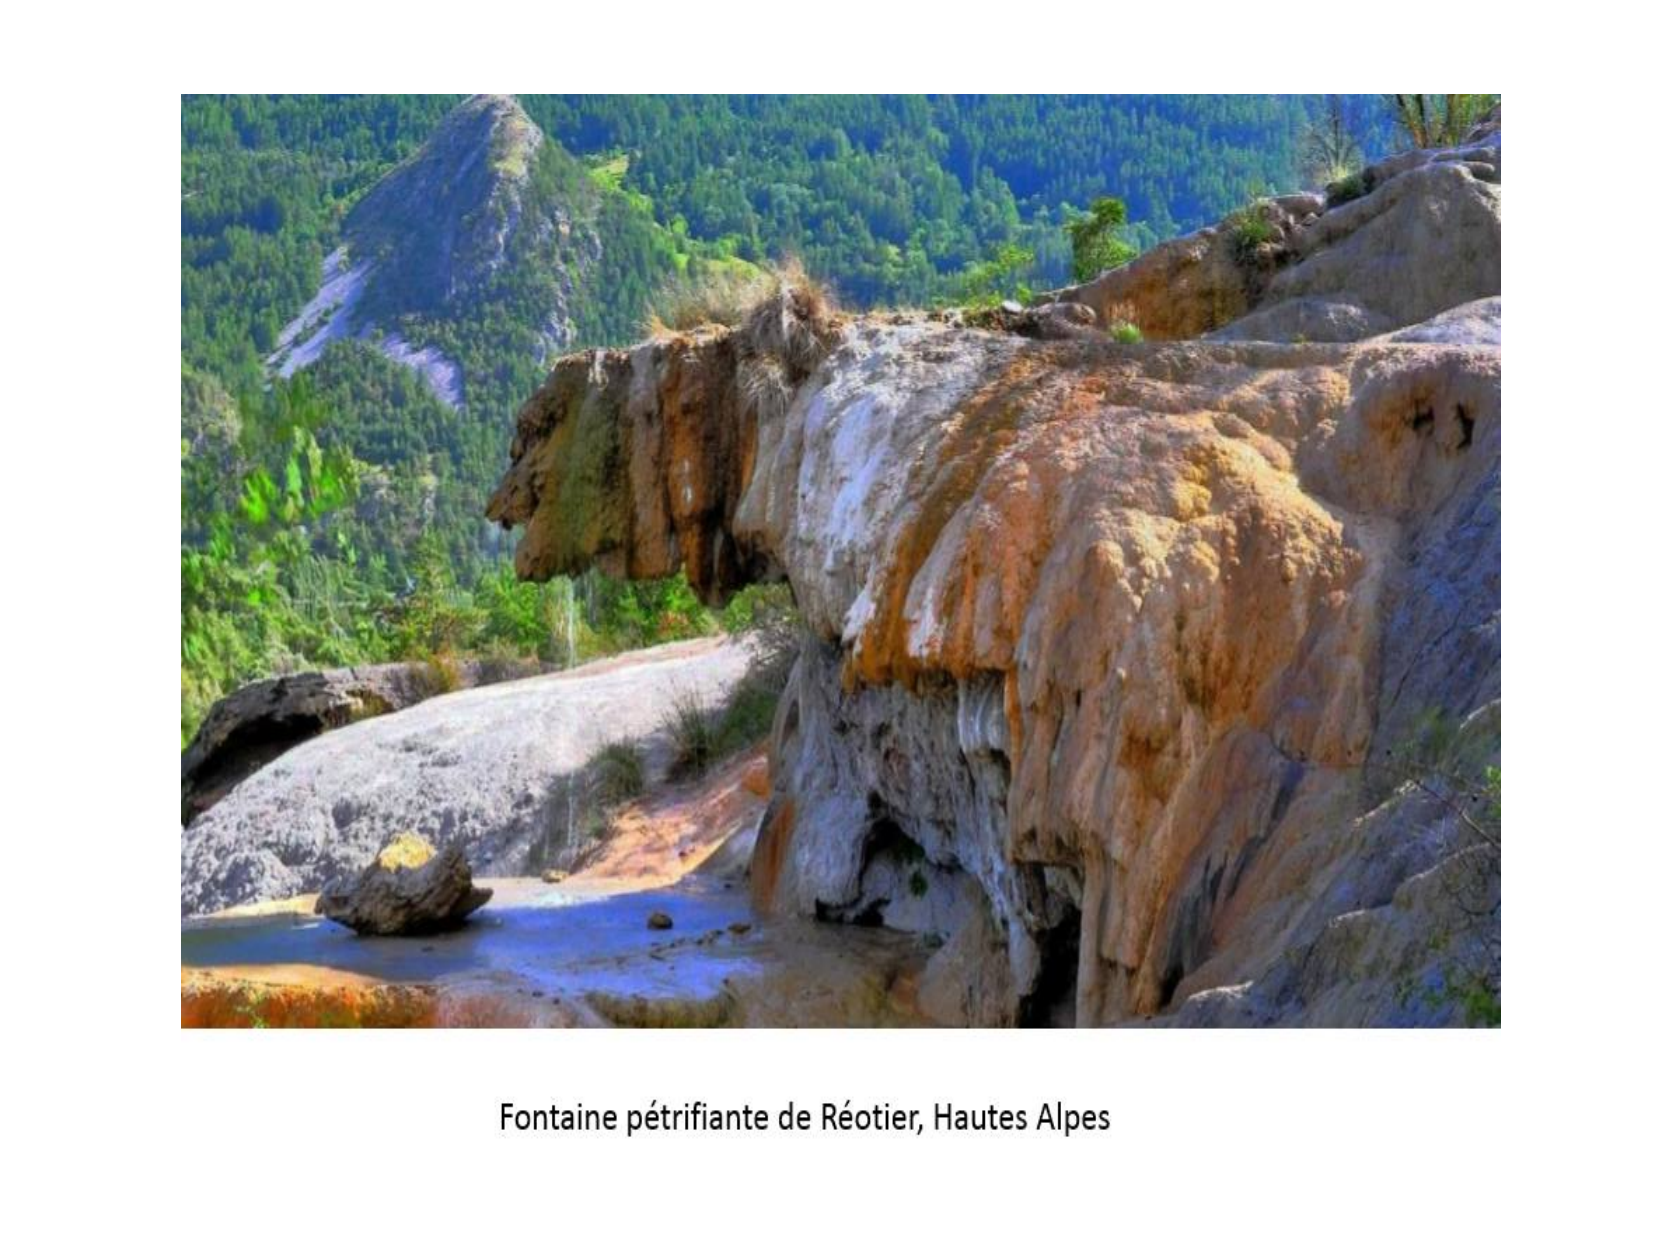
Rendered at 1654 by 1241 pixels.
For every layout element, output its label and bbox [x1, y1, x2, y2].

picture [181, 94, 1501, 1170]
